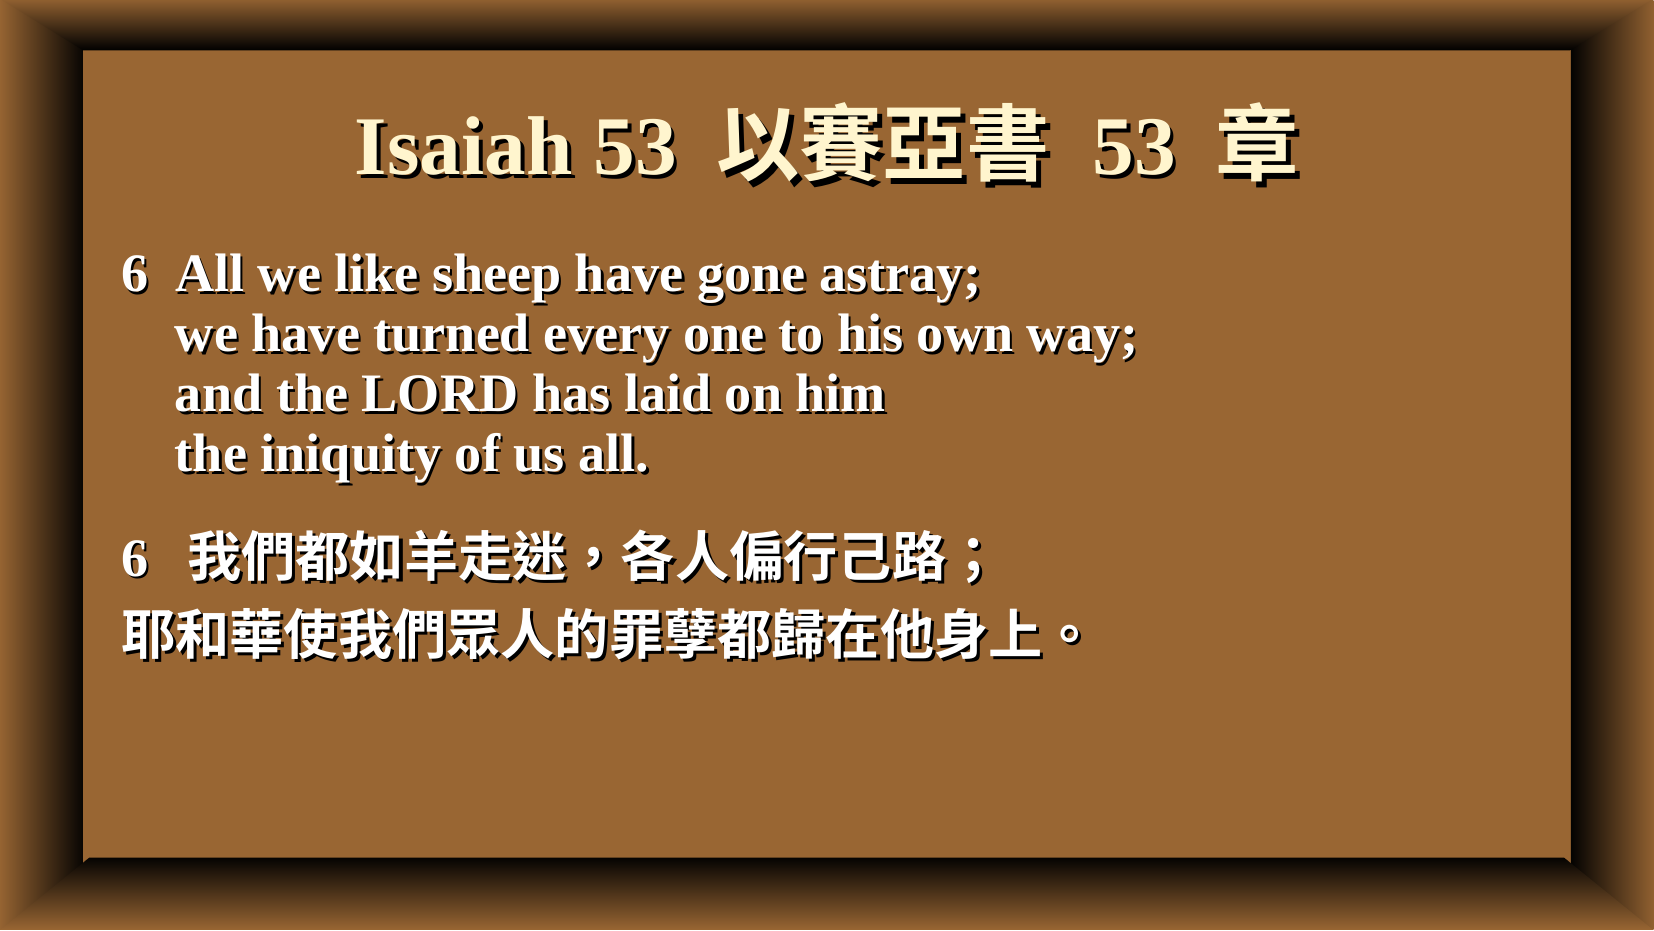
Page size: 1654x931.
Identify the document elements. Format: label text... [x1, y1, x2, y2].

title Isaiah 53 以賽亞書 53 章 [124, 70, 1530, 226]
text_box 6 All we like sheep have gone astray; we have turned every one to his own way; and the LORD has laid on him the iniquity of us all. 6 我們都如羊走迷，各人偏行己路； 耶和華使我們眾人的罪孽都歸在他身上。 [106, 236, 1548, 782]
